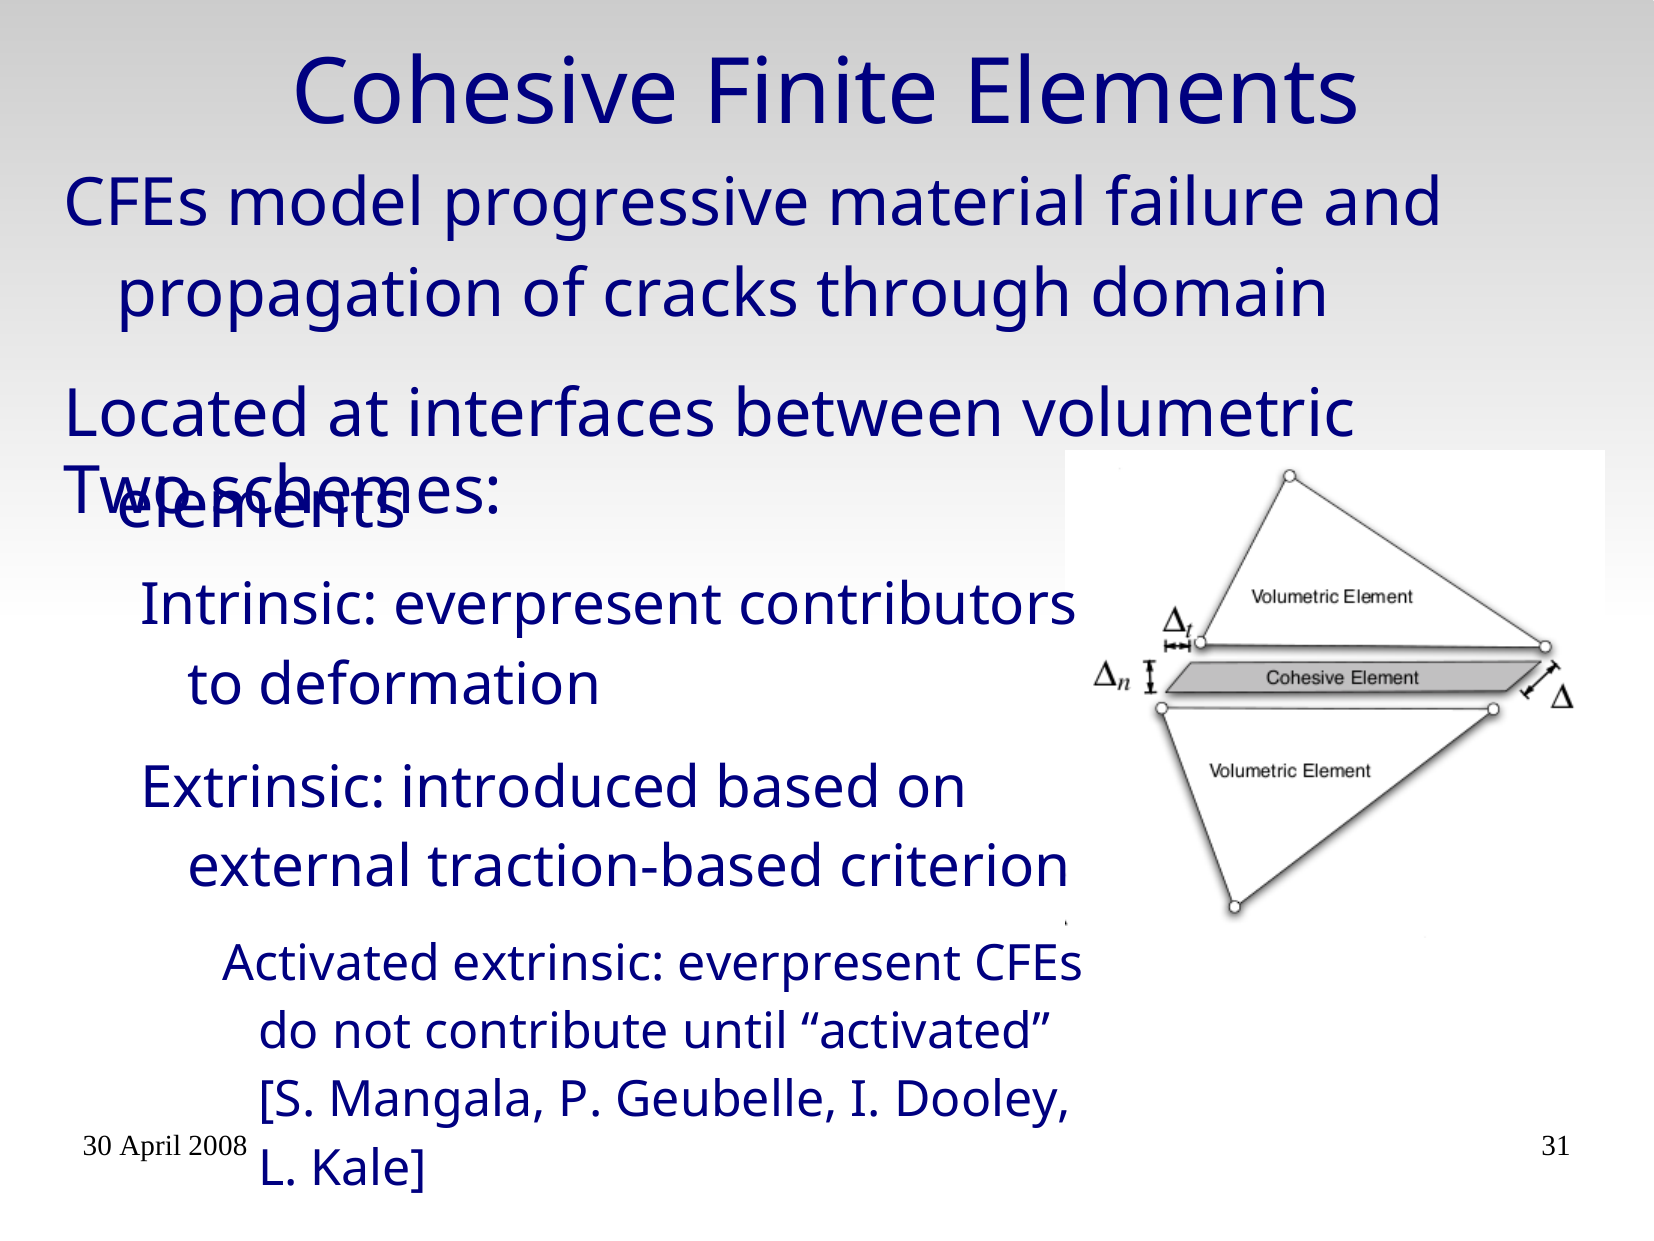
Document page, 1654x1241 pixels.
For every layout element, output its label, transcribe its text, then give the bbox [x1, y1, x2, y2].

list Two schemes: Intrinsic: everpresent contributors to deformation Extrinsic: introduced based on external traction-based criterion Activated extrinsic: everpresent CFEs do not contribute until “activated” [S. Mangala, P. Geubelle, I. Dooley, L. Kale] [45, 442, 1088, 1126]
list CFEs model progressive material failure and propagation of cracks through domain Located at interfaces between volumetric elements [45, 154, 1625, 1096]
picture [1088, 450, 1605, 938]
title Cohesive Finite Elements [82, 0, 1571, 154]
